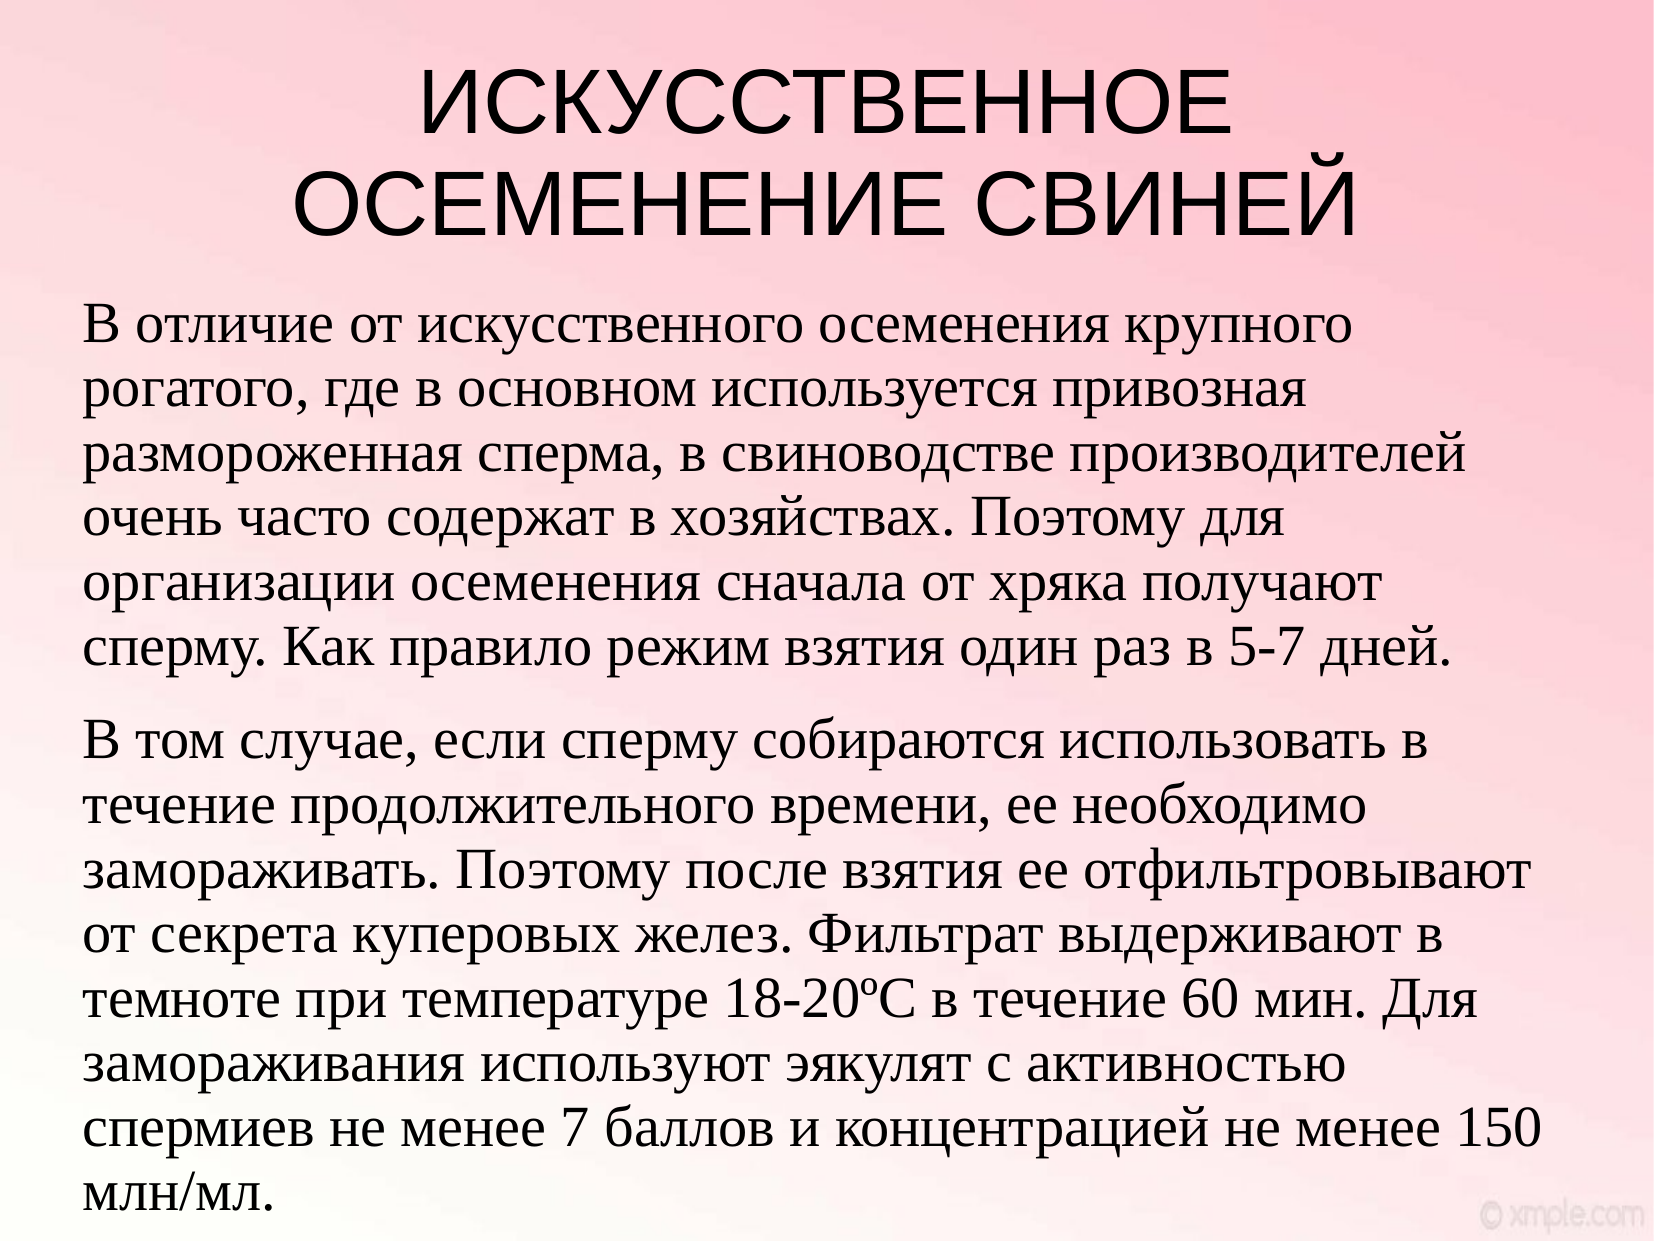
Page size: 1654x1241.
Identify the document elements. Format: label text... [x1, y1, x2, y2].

picture [0, 0, 1654, 1241]
list В отличие от искусственного осеменения крупного рогатого, где в основном используется привозная размороженная сперма, в свиноводстве производителей очень часто содержат в хозяйствах. Поэтому для организации осеменения сначала от хряка получают сперму. Как правило режим взятия один раз в 5-7 дней. В том случае, если сперму собираются использовать в течение продолжительного времени, ее необходимо замораживать. Поэтому после взятия ее отфильтровывают от секрета куперовых желез. Фильтрат выдерживают в темноте при температуре 18-20ºС в течение 60 мин. Для замораживания используют эякулят с активностью спермиев не менее 7 баллов и концентрацией не менее 150 млн/мл. [82, 290, 1571, 1237]
title ИСКУССТВЕННОЕ ОСЕМЕНЕНИЕ СВИНЕЙ [82, 49, 1571, 257]
